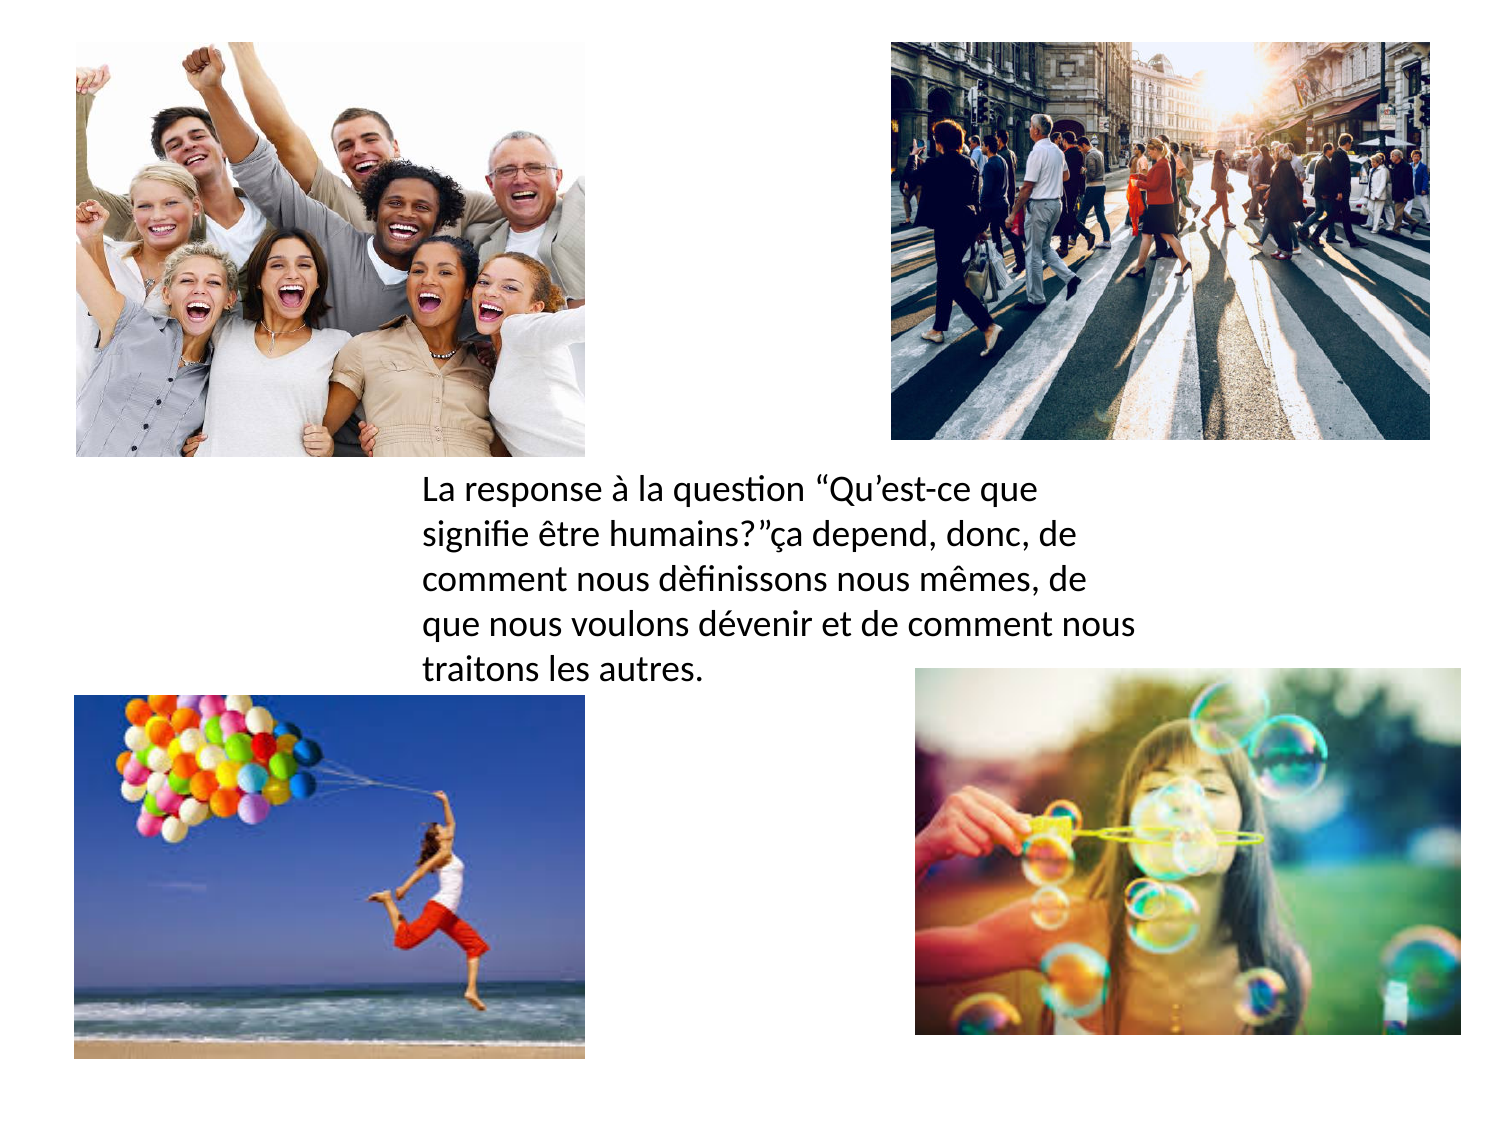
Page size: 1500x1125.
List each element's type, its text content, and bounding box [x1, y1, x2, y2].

picture [76, 42, 585, 457]
text_box La response à la question “Qu’est-ce que signifie être humains?”ça depend, donc, de comment nous dèfinissons nous mêmes, de que nous voulons dévenir et de comment nous traitons les autres. [407, 456, 1158, 697]
picture [74, 695, 585, 1059]
picture [891, 42, 1430, 440]
picture [915, 668, 1461, 1035]
